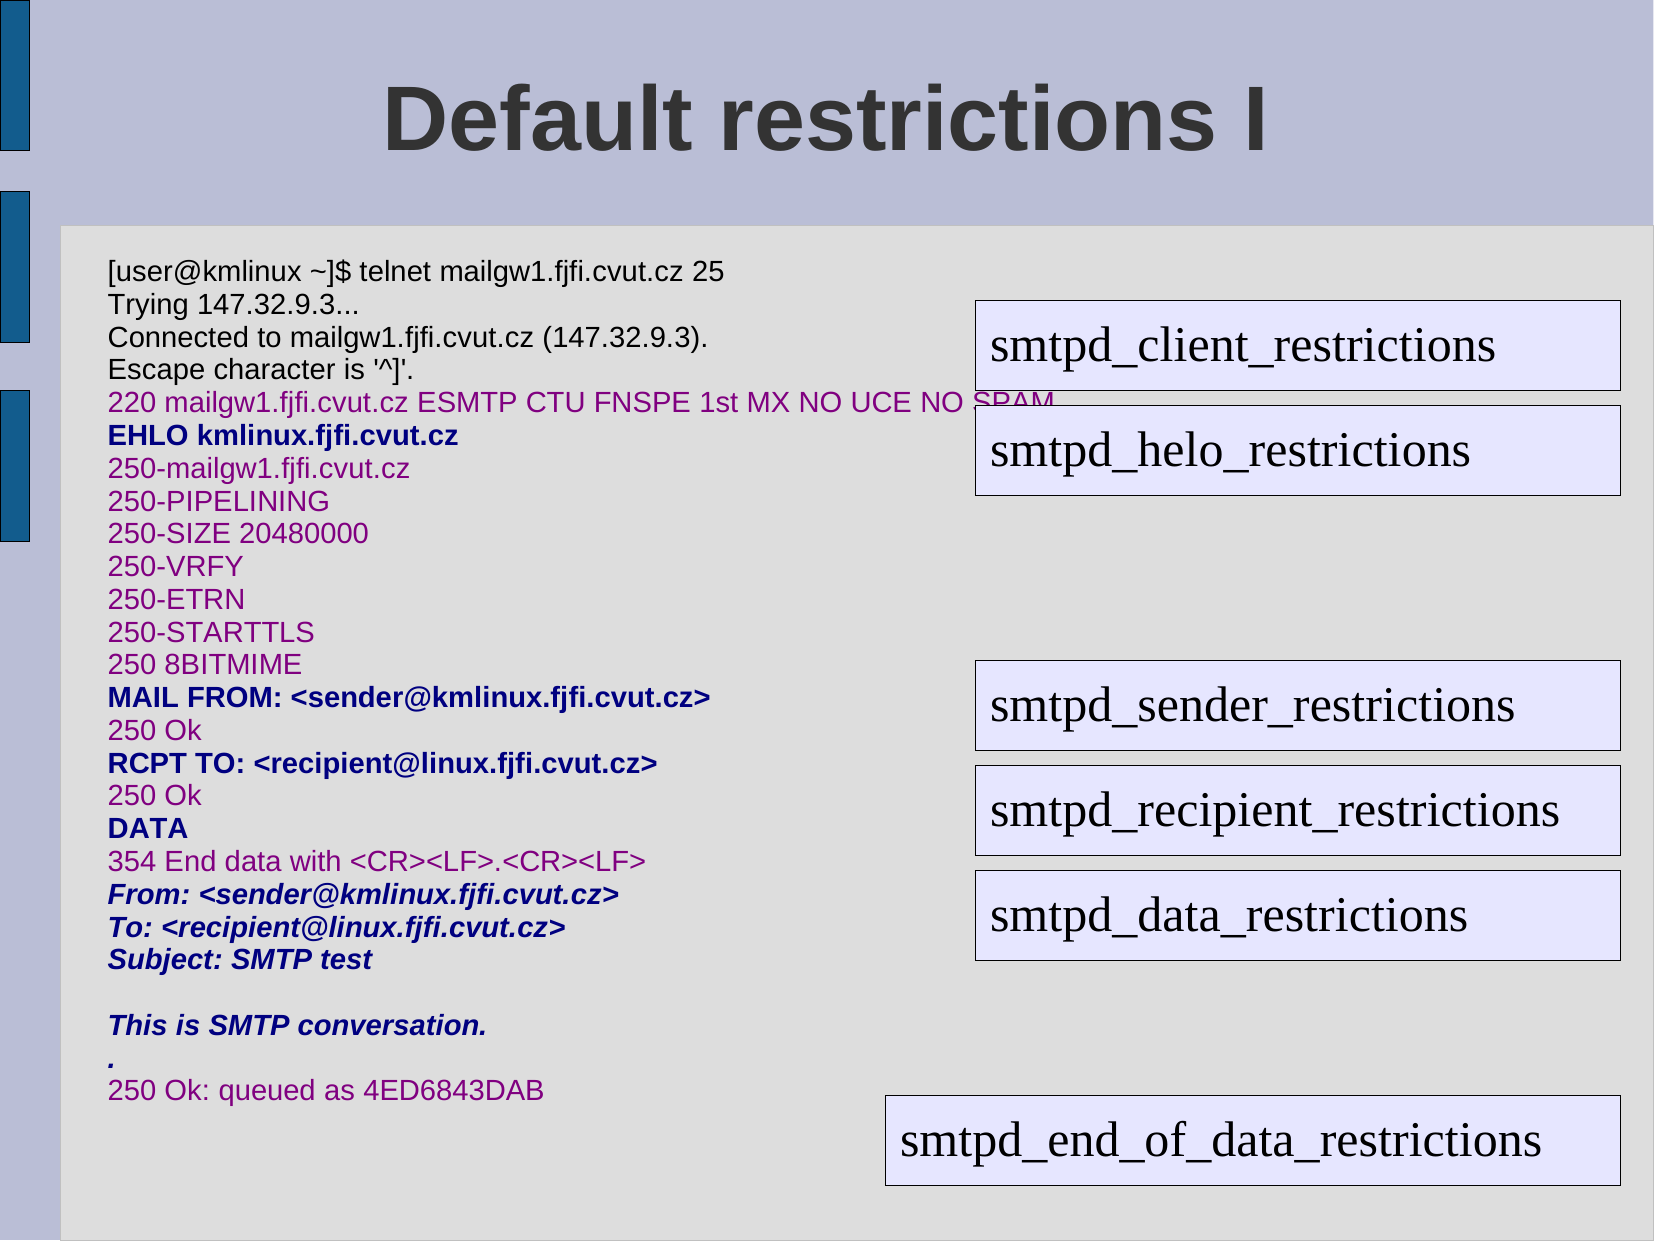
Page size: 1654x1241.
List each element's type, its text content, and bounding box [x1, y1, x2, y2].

text_box smtpd_client_restrictions [975, 300, 1621, 391]
text_box smtpd_data_restrictions [975, 870, 1621, 961]
text_box smtpd_helo_restrictions [975, 405, 1621, 496]
text_box smtpd_end_of_data_restrictions [885, 1095, 1621, 1186]
title Default restrictions I [120, 15, 1533, 223]
text_box smtpd_sender_restrictions [975, 660, 1621, 751]
text_box smtpd_recipient_restrictions [975, 765, 1621, 856]
list [user@kmlinux ~]$ telnet mailgw1.fjfi.cvut.cz 25 Trying 147.32.9.3... Connected to mailgw1.fjfi.cvut.cz (147.32.9.3). Escape character is '^]'. 220 mailgw1.fjfi.cvut.cz ESMTP CTU FNSPE 1st MX NO UCE NO SPAM EHLO kmlinux.fjfi.cvut.cz 250-mailgw1.fjfi.cvut.cz 250-PIPELINING 250-SIZE 20480000 250-VRFY 250-ETRN 250-STARTTLS 250 8BITMIME MAIL FROM: <sender@kmlinux.fjfi.cvut.cz> 250 Ok RCPT TO: <recipient@linux.fjfi.cvut.cz> 250 Ok DATA 354 End data with <CR><LF>.<CR><LF> From: <sender@kmlinux.fjfi.cvut.cz> To: <recipient@linux.fjfi.cvut.cz> Subject: SMTP test This is SMTP conversation. . 250 Ok: queued as 4ED6843DAB [90, 255, 1561, 1184]
